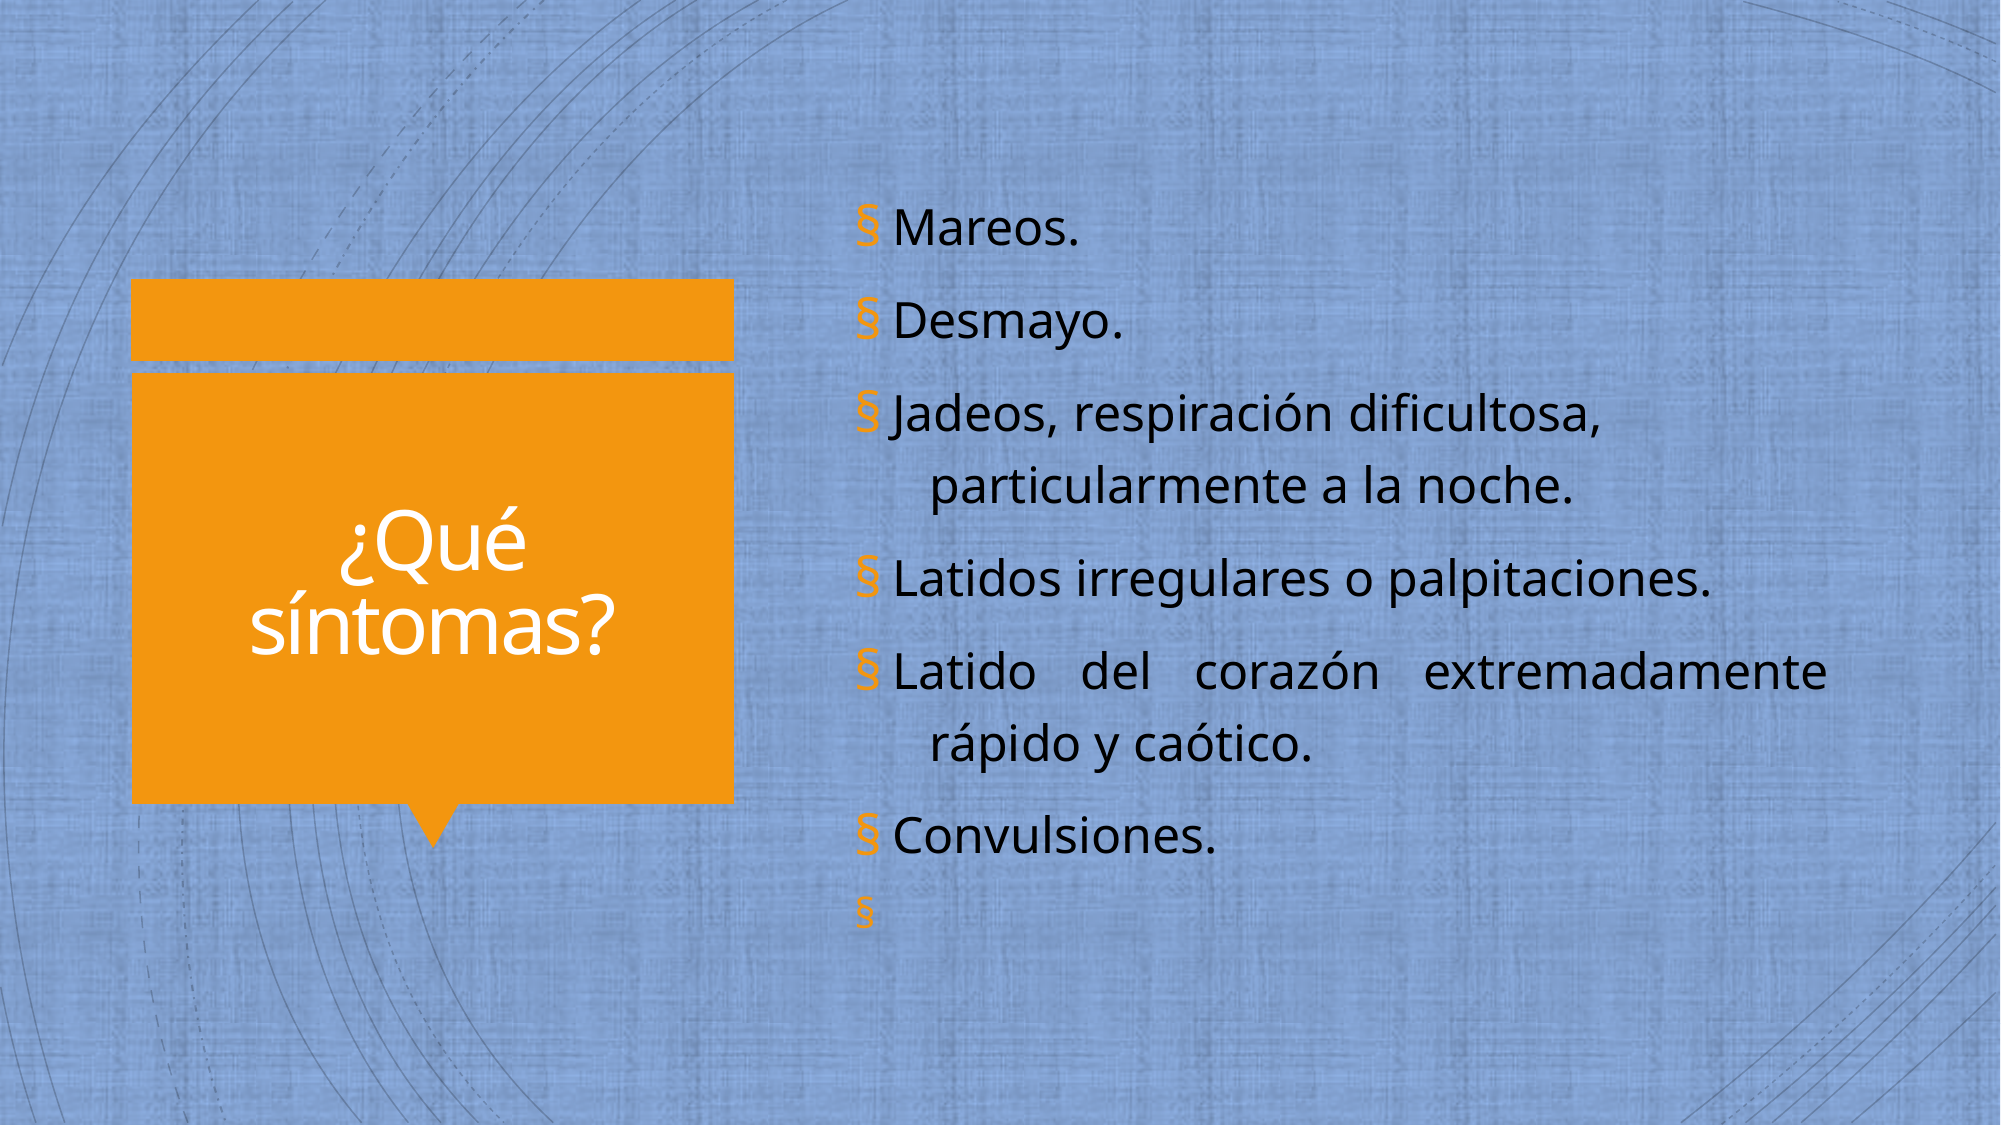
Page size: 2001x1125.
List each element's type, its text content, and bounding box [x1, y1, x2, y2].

title ¿Qué síntomas? [145, 385, 720, 789]
list Mareos. Desmayo. Jadeos, respiración dificultosa, particularmente a la noche. Latidos irregulares o palpitaciones. Latido del corazón extremadamente rápido y caótico. Convulsiones. [839, 131, 1871, 993]
